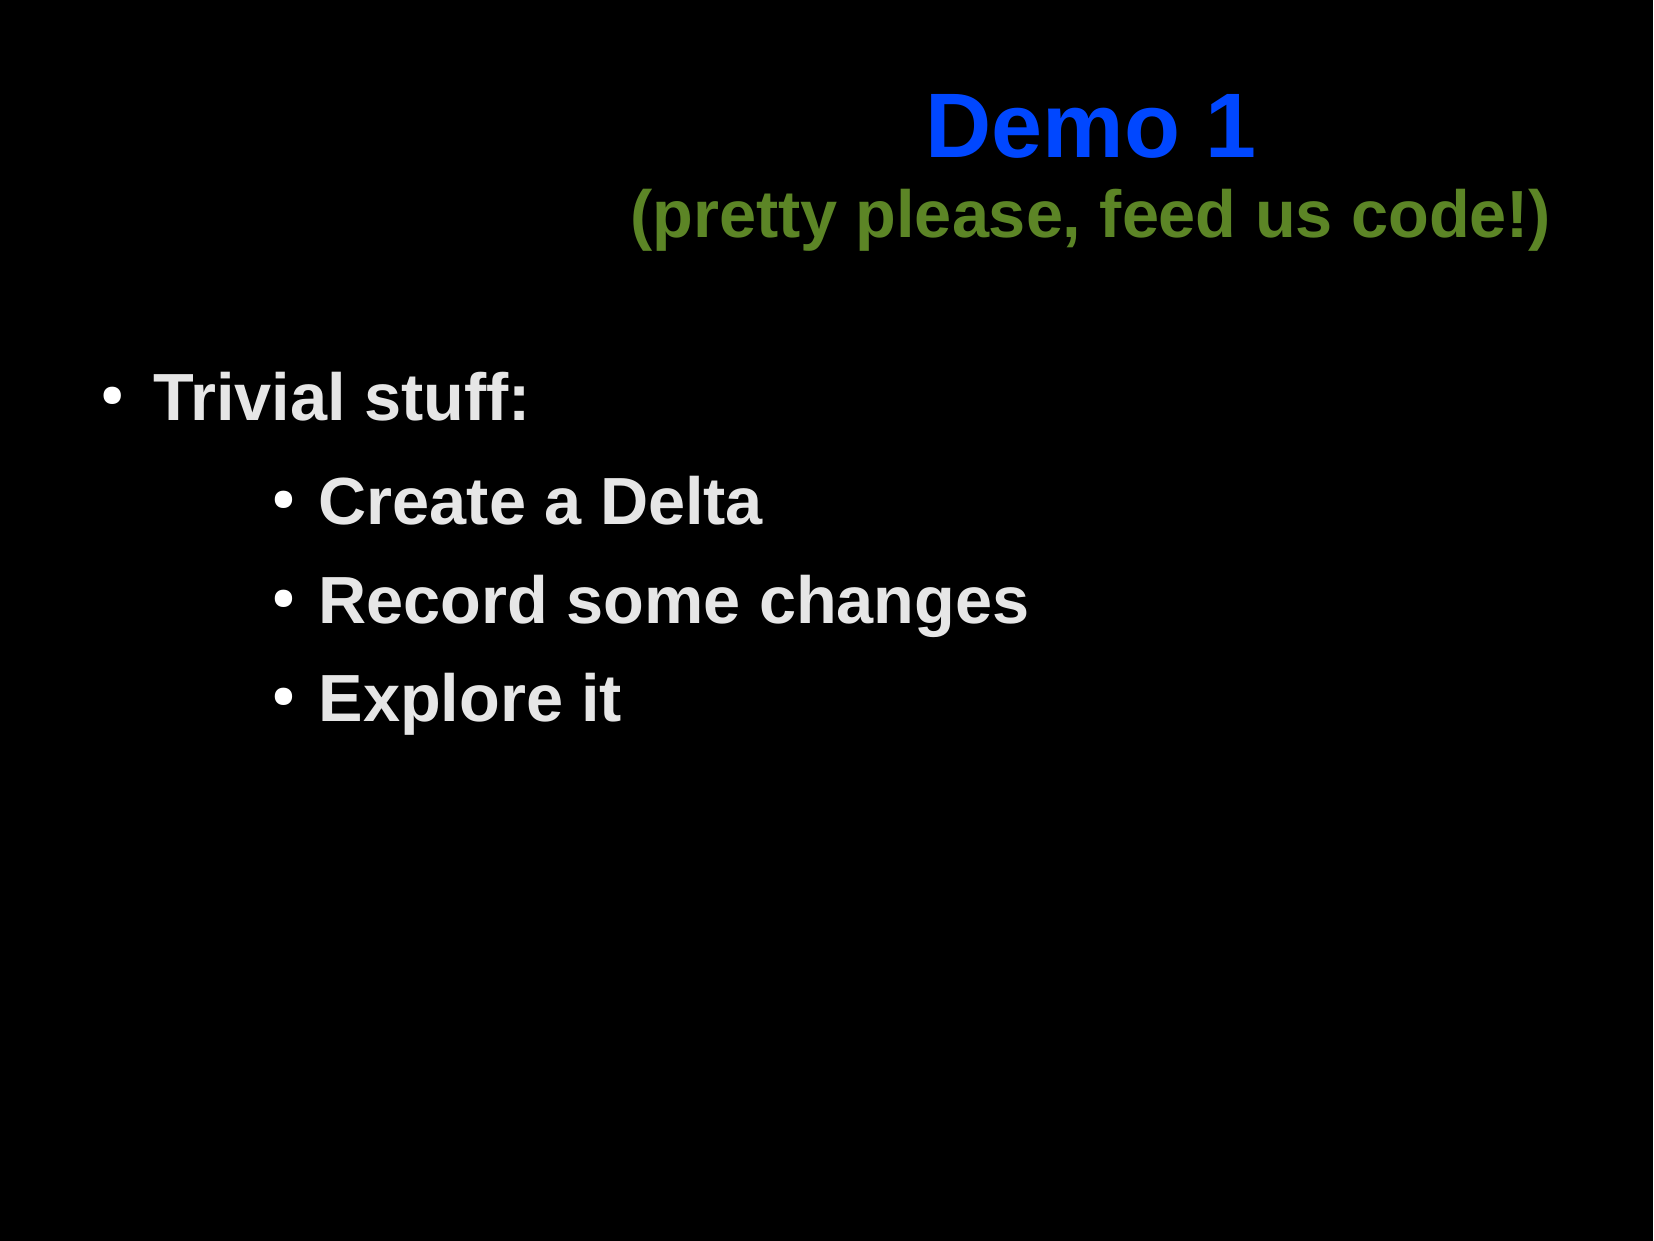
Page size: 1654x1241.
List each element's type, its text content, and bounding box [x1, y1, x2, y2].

list Trivial stuff: Create a Delta Record some changes Explore it [82, 360, 1571, 1109]
title Demo 1 (pretty please, feed us code!) [607, 49, 1576, 278]
